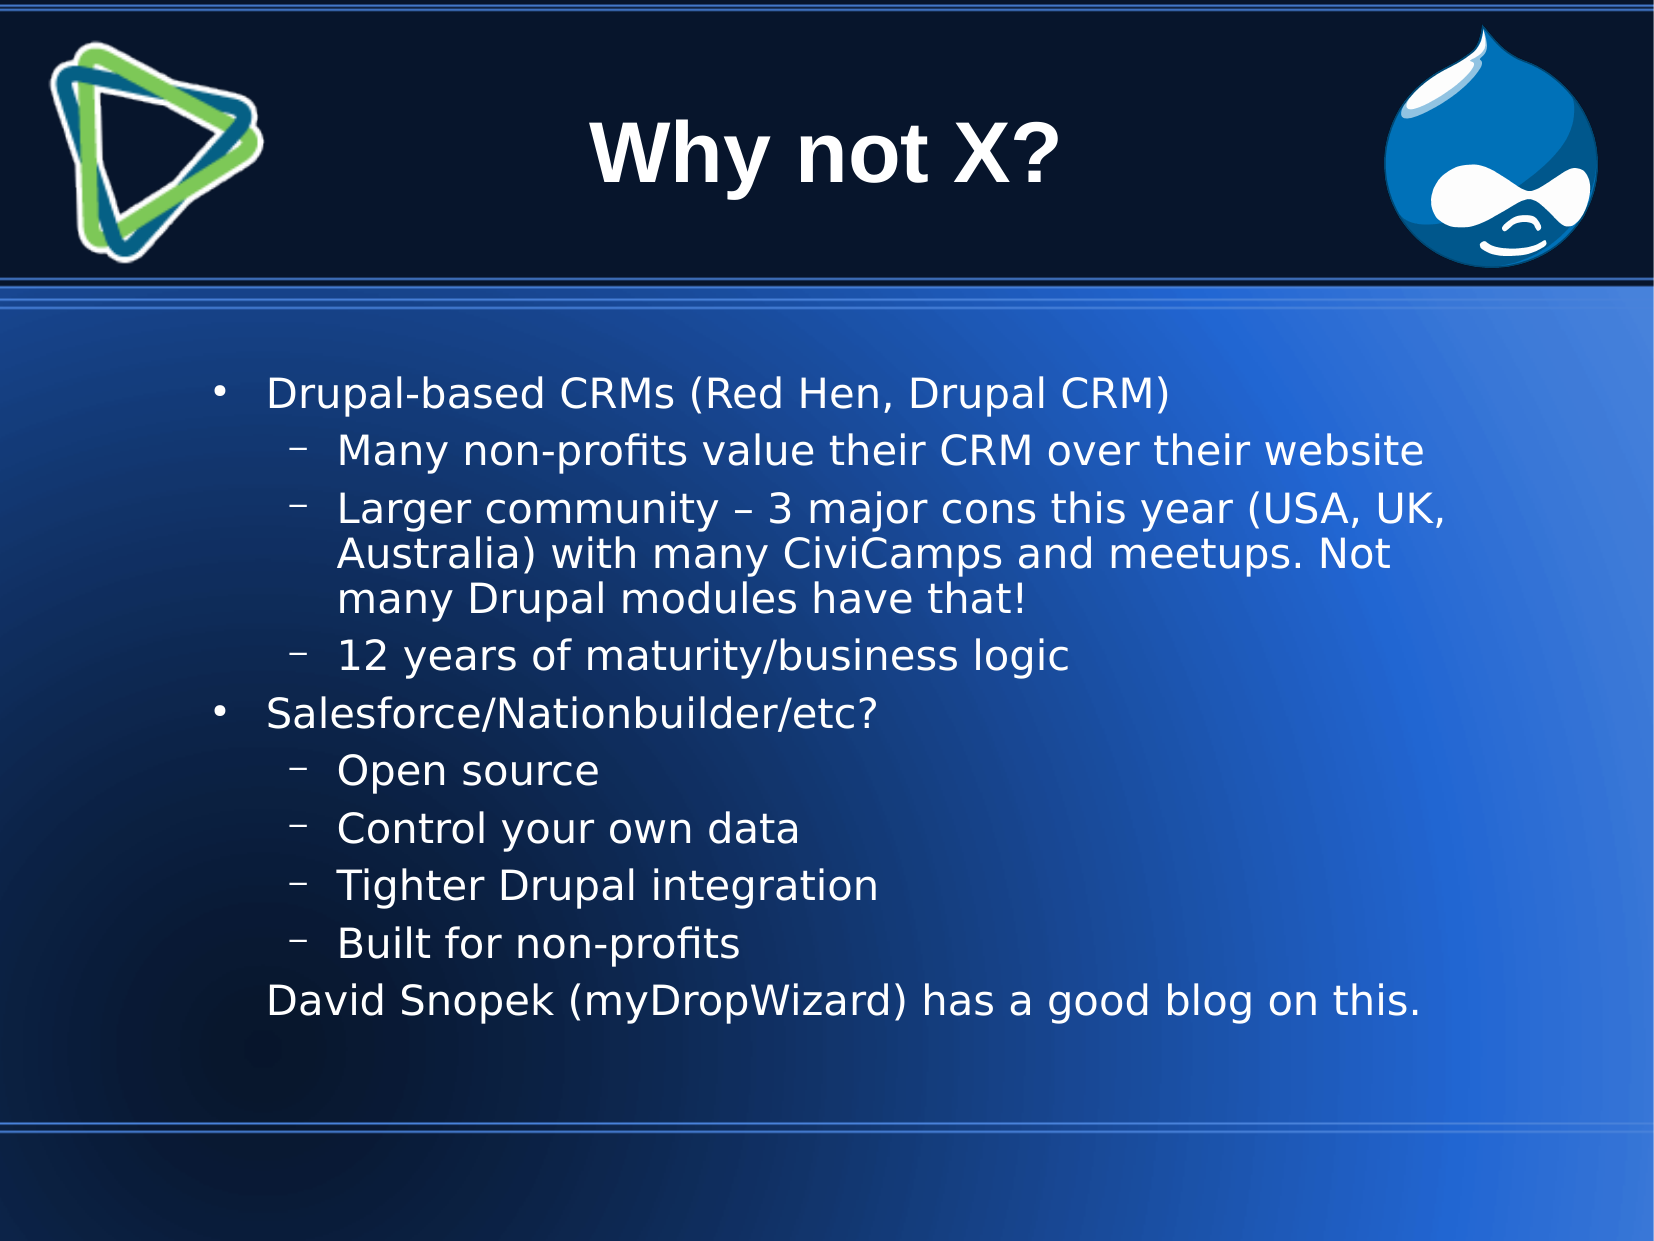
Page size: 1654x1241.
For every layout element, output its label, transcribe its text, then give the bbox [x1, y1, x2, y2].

picture [0, 0, 1654, 1241]
text_box Drupal-based CRMs (Red Hen, Drupal CRM) Many non-profits value their CRM over their website Larger community – 3 major cons this year (USA, UK, Australia) with many CiviCamps and meetups. Not many Drupal modules have that! 12 years of maturity/business logic Salesforce/Nationbuilder/etc? Open source Control your own data Tighter Drupal integration Built for non-profits David Snopek (myDropWizard) has a good blog on this. [180, 364, 1493, 1066]
title Why not X? [283, 49, 1382, 257]
